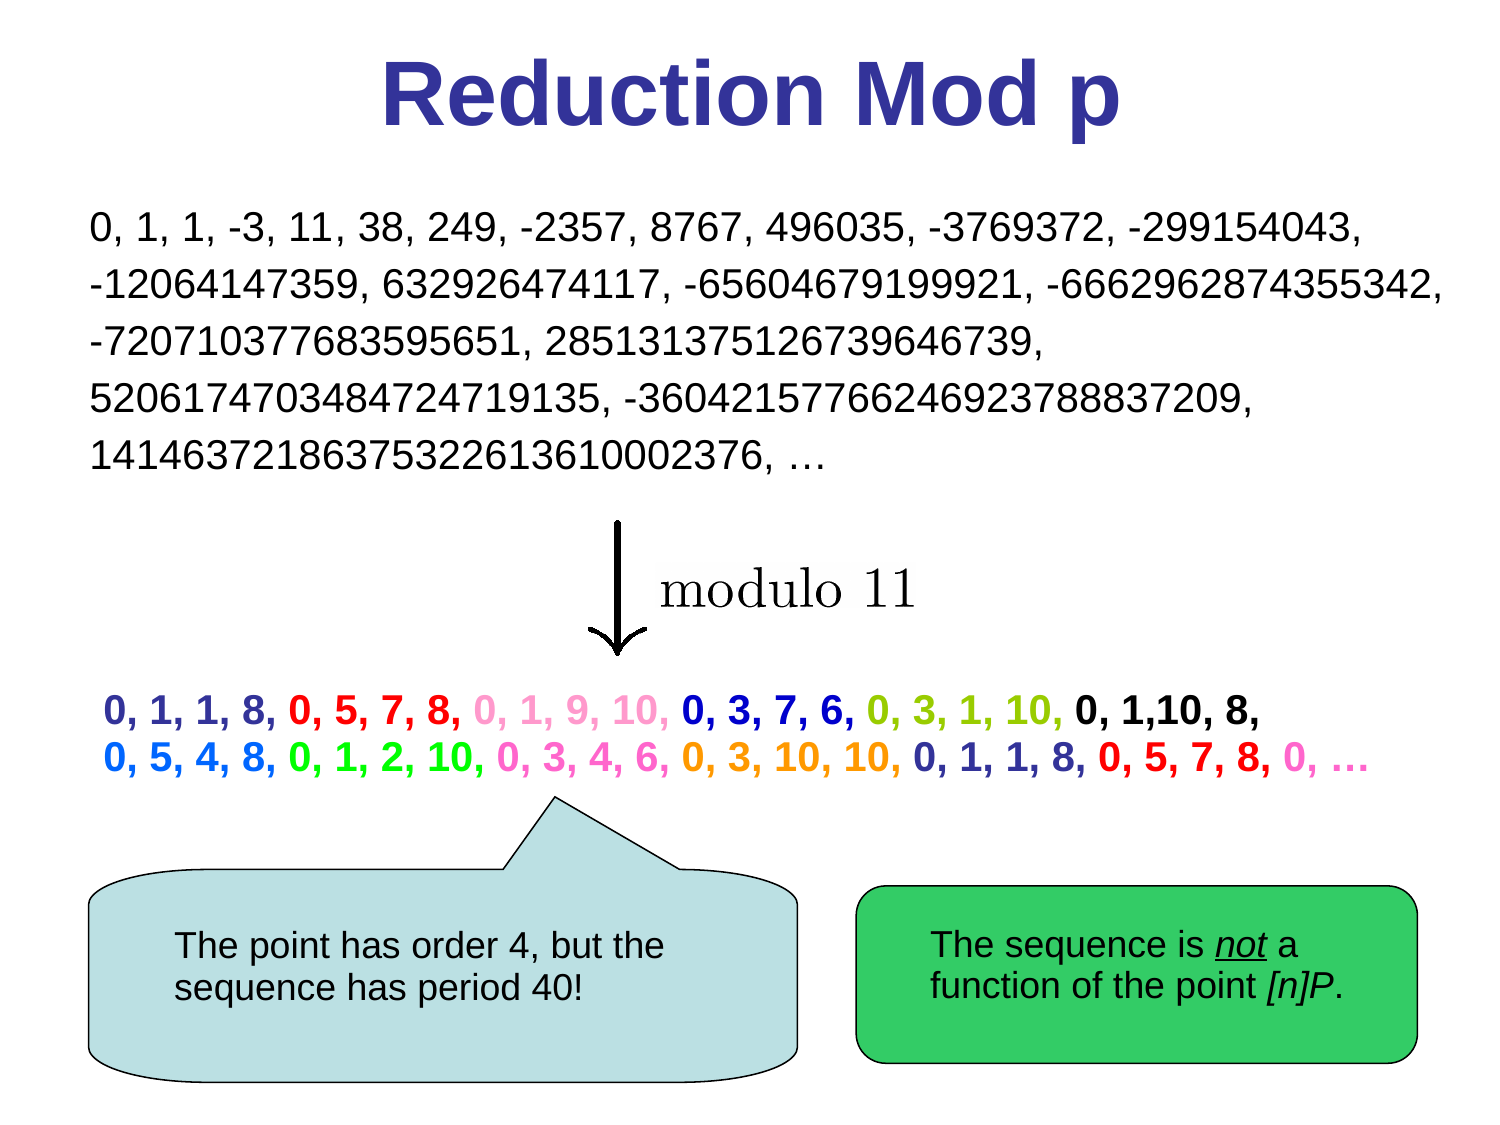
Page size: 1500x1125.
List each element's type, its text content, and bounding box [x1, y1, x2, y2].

text_box The point has order 4, but the sequence has period 40! [159, 916, 762, 1017]
text_box The sequence is not a function of the point [n]P. [915, 915, 1388, 1015]
picture [655, 562, 916, 608]
text_box [856, 885, 1418, 1064]
text_box [88, 796, 798, 1083]
text_box 0, 1, 1, -3, 11, 38, 249, -2357, 8767, 496035, -3769372, -299154043, -12064147359, 632926474117, -65604679199921, -6662962874355342, -720710377683595651, 285131375126739646739, 5206174703484724719135, -36042157766246923788837209, 14146372186375322613610002376, … [74, 196, 1471, 486]
text_box 0, 1, 1, 8, 0, 5, 7, 8, 0, 1, 9, 10, 0, 3, 7, 6, 0, 3, 1, 10, 0, 1,10, 8, 0, 5, 4, 8, 0, 1, 2, 10, 0, 3, 4, 6, 0, 3, 10, 10, 0, 1, 1, 8, 0, 5, 7, 8, 0, … [88, 679, 1387, 788]
picture [572, 515, 654, 670]
title Reduction Mod p [76, 0, 1427, 188]
